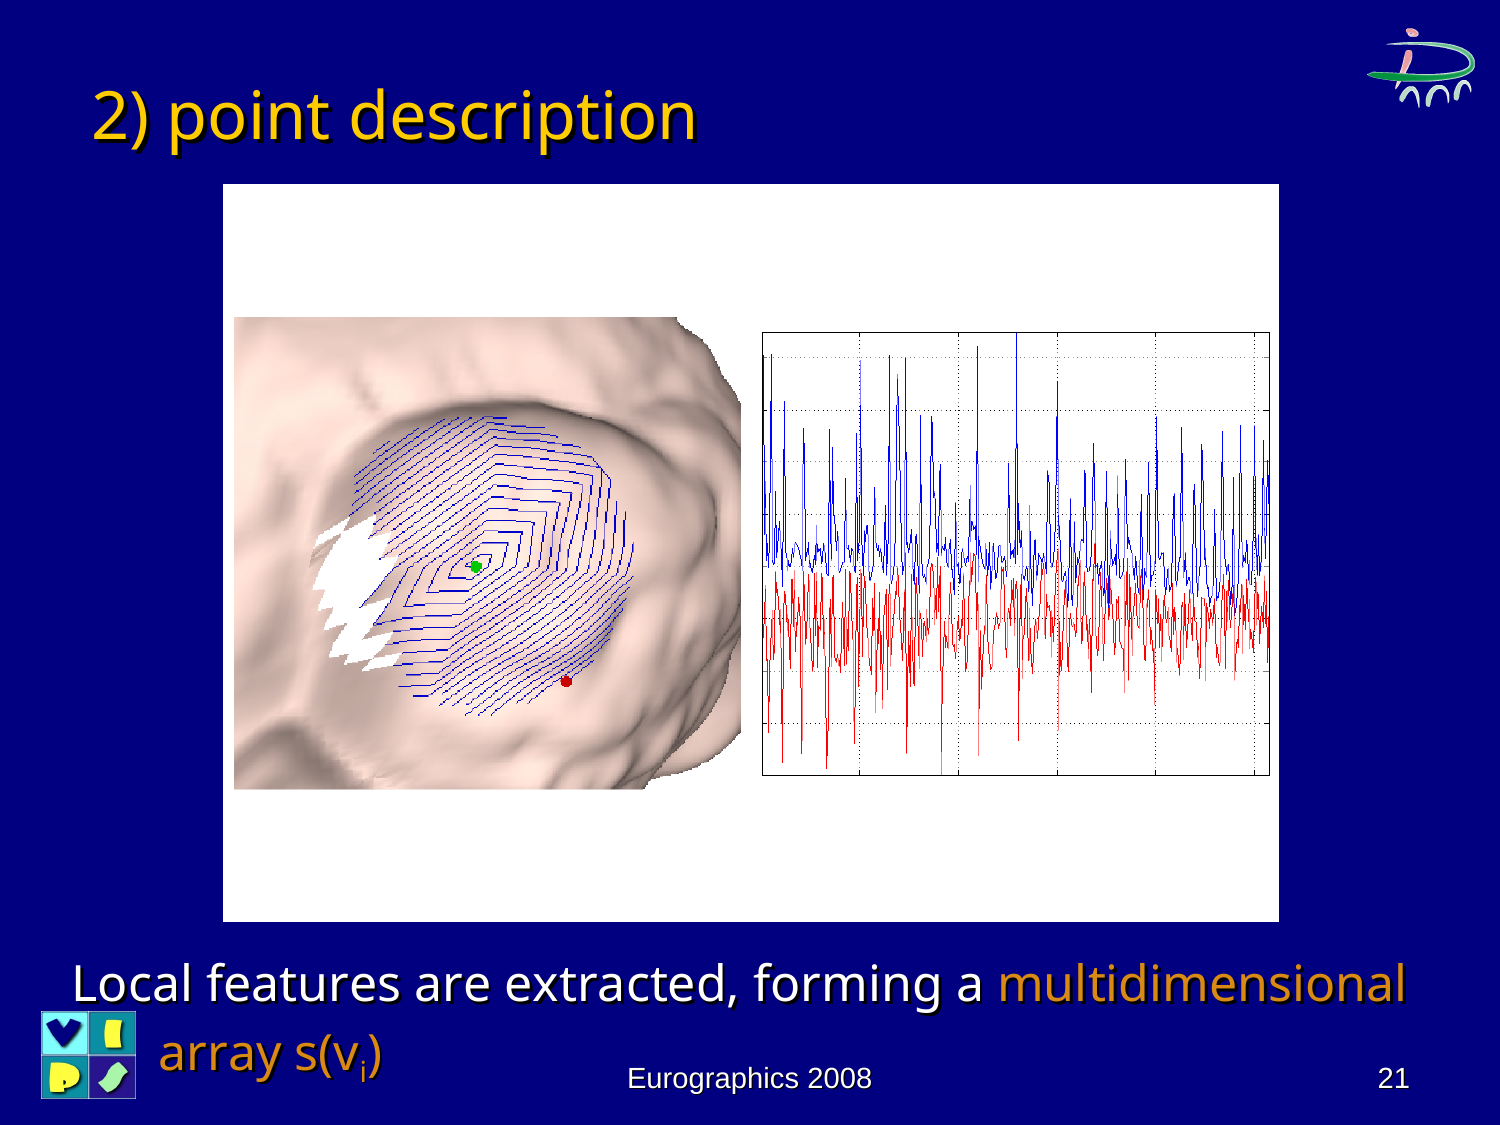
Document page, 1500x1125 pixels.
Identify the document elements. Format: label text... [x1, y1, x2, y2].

picture [1367, 28, 1475, 108]
title 2) point description [76, 42, 1427, 185]
picture [223, 184, 1279, 922]
list Local features are extracted, forming a multidimensional array s(vi) [56, 859, 1495, 1077]
picture [41, 1011, 136, 1099]
